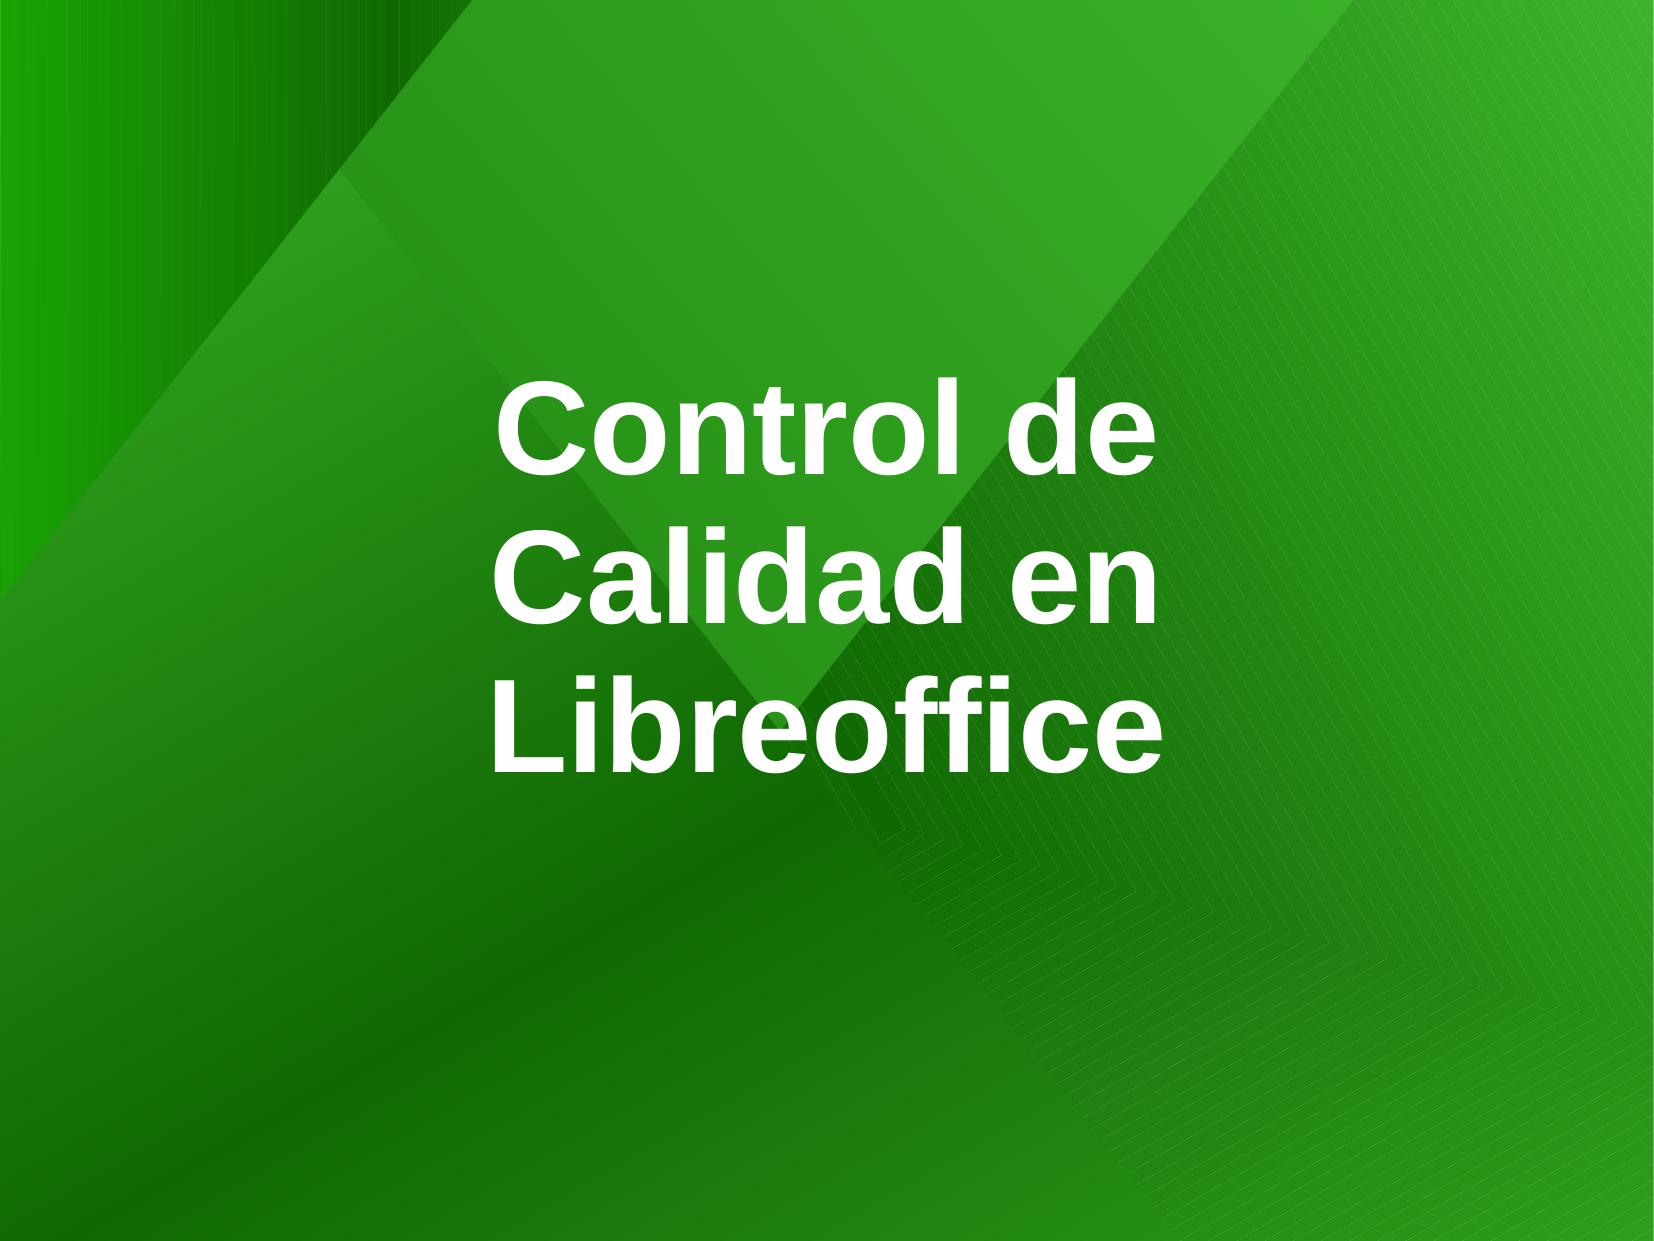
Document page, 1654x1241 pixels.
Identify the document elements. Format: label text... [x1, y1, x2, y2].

title Control de Calidad en Libreoffice [261, 342, 1392, 813]
